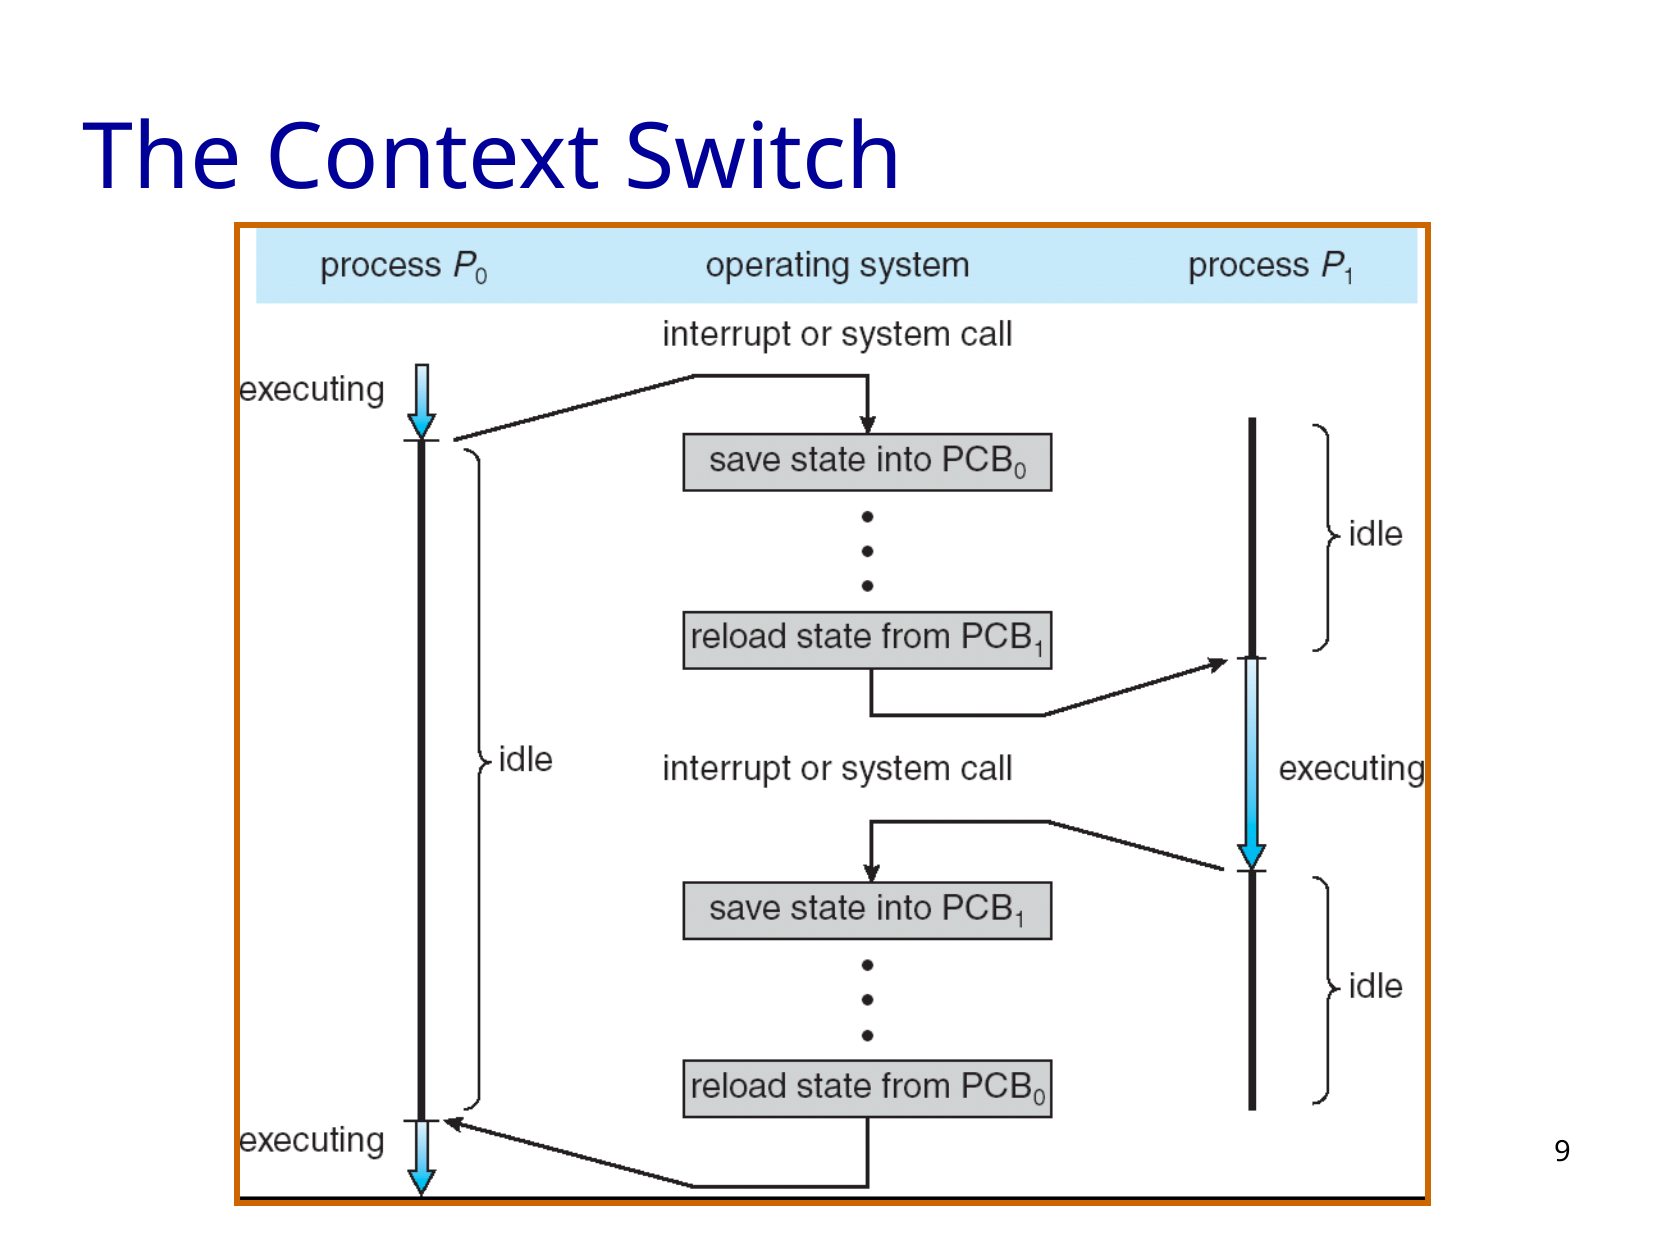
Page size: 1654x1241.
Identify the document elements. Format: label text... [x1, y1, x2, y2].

picture [240, 228, 1426, 1201]
title The Context Switch [82, 49, 1571, 257]
